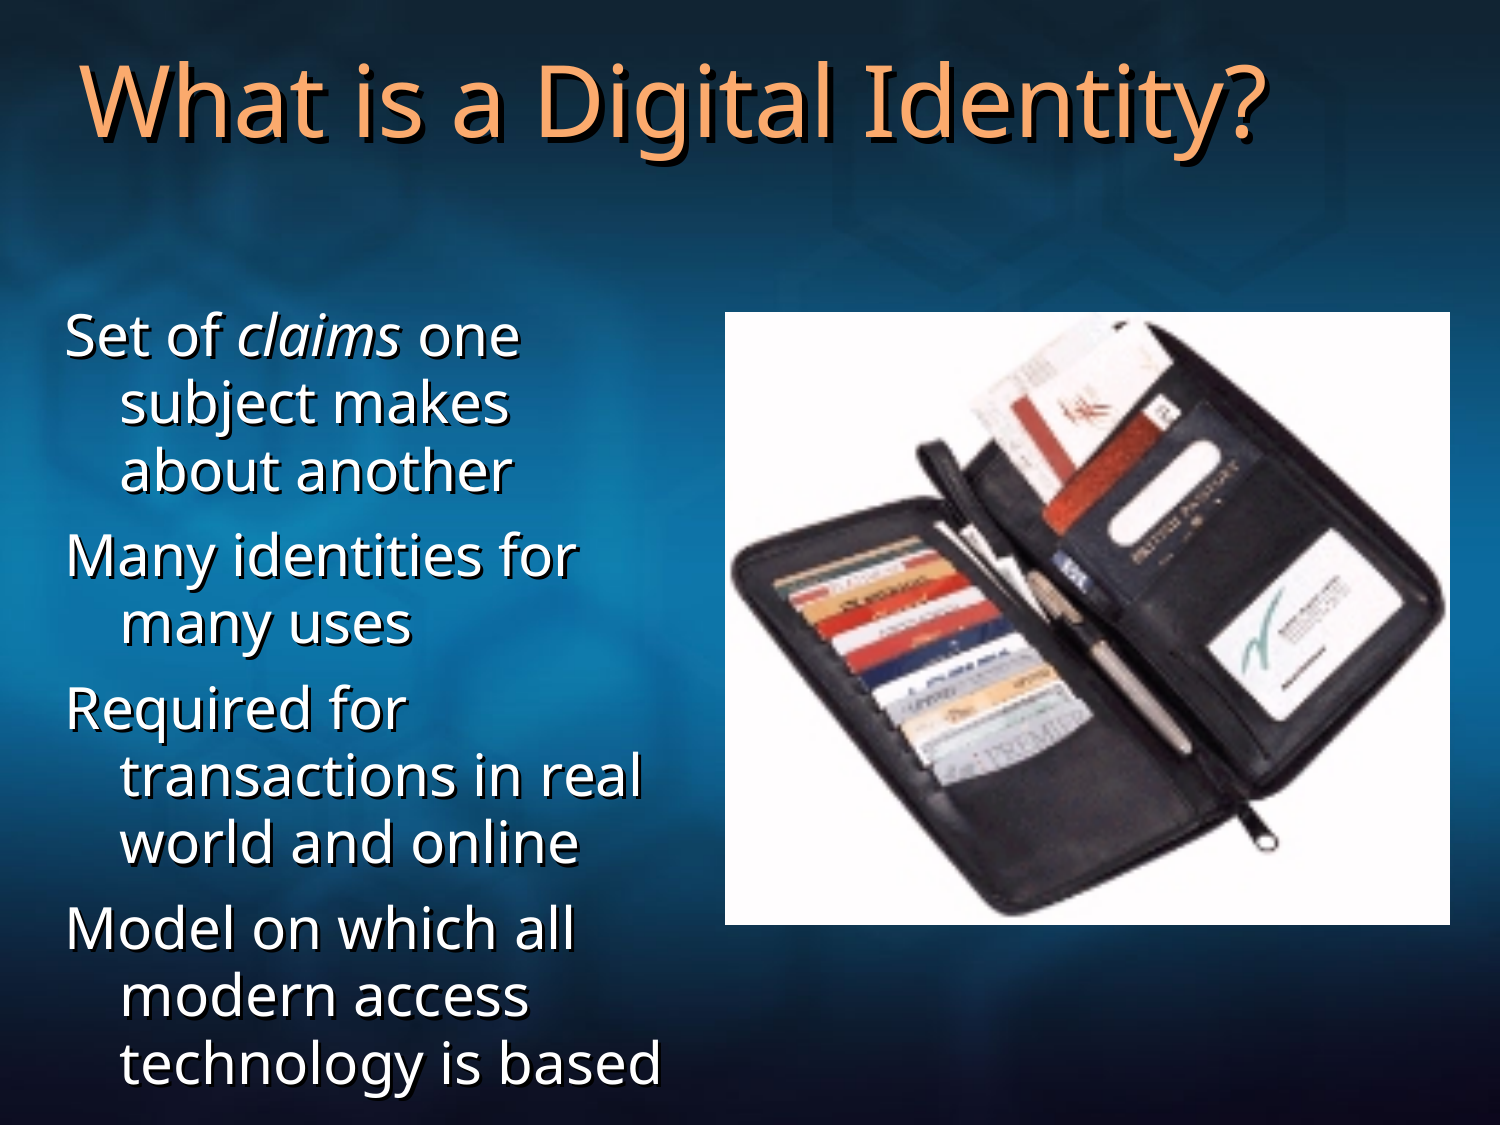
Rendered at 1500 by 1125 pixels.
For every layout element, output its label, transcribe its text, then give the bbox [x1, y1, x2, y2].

picture [0, 0, 1500, 1125]
title What is a Digital Identity? [64, 37, 1438, 155]
list Set of claims one subject makes about another Many identities for many uses Required for transactions in real world and online Model on which all modern access technology is based [50, 294, 700, 1019]
